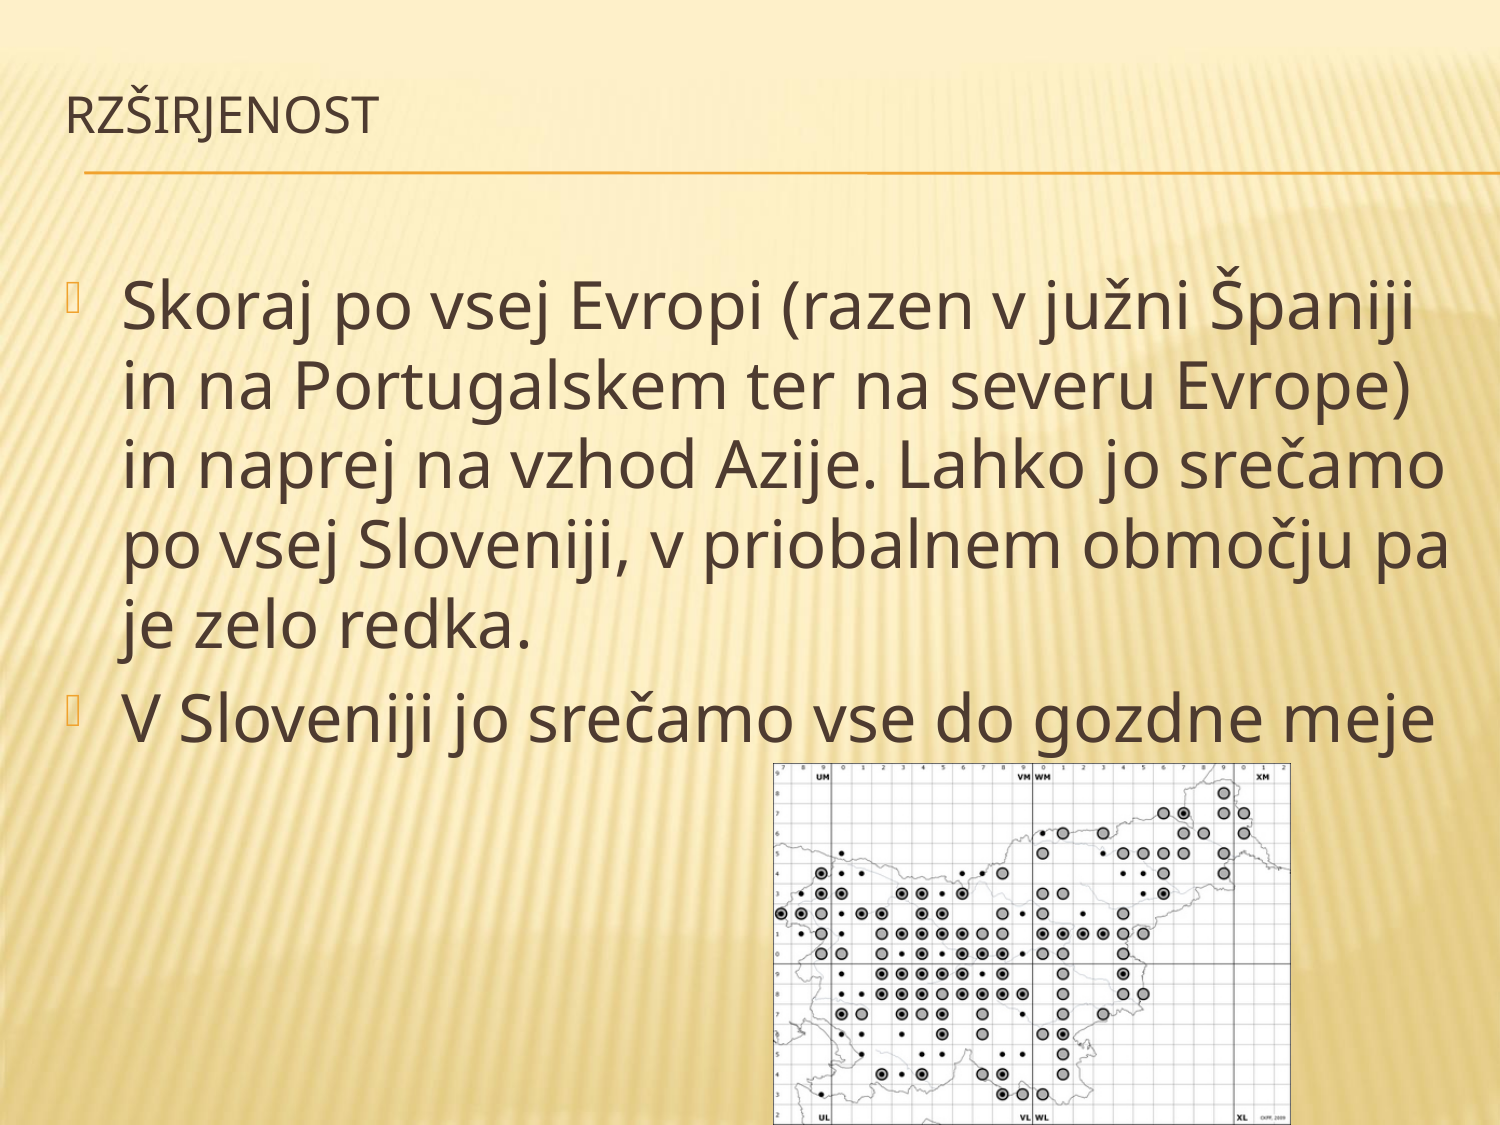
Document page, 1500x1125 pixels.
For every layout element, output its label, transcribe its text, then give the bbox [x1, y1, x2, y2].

picture [0, 0, 1500, 1125]
list Skoraj po vsej Evropi (razen v južni Španiji in na Portugalskem ter na severu Evrope) in naprej na vzhod Azije. Lahko jo srečamo po vsej Sloveniji, v priobalnem območju pa je zelo redka. V Sloveniji jo srečamo vse do gozdne meje [50, 254, 1475, 998]
title Rzširjenost [50, 75, 1475, 213]
